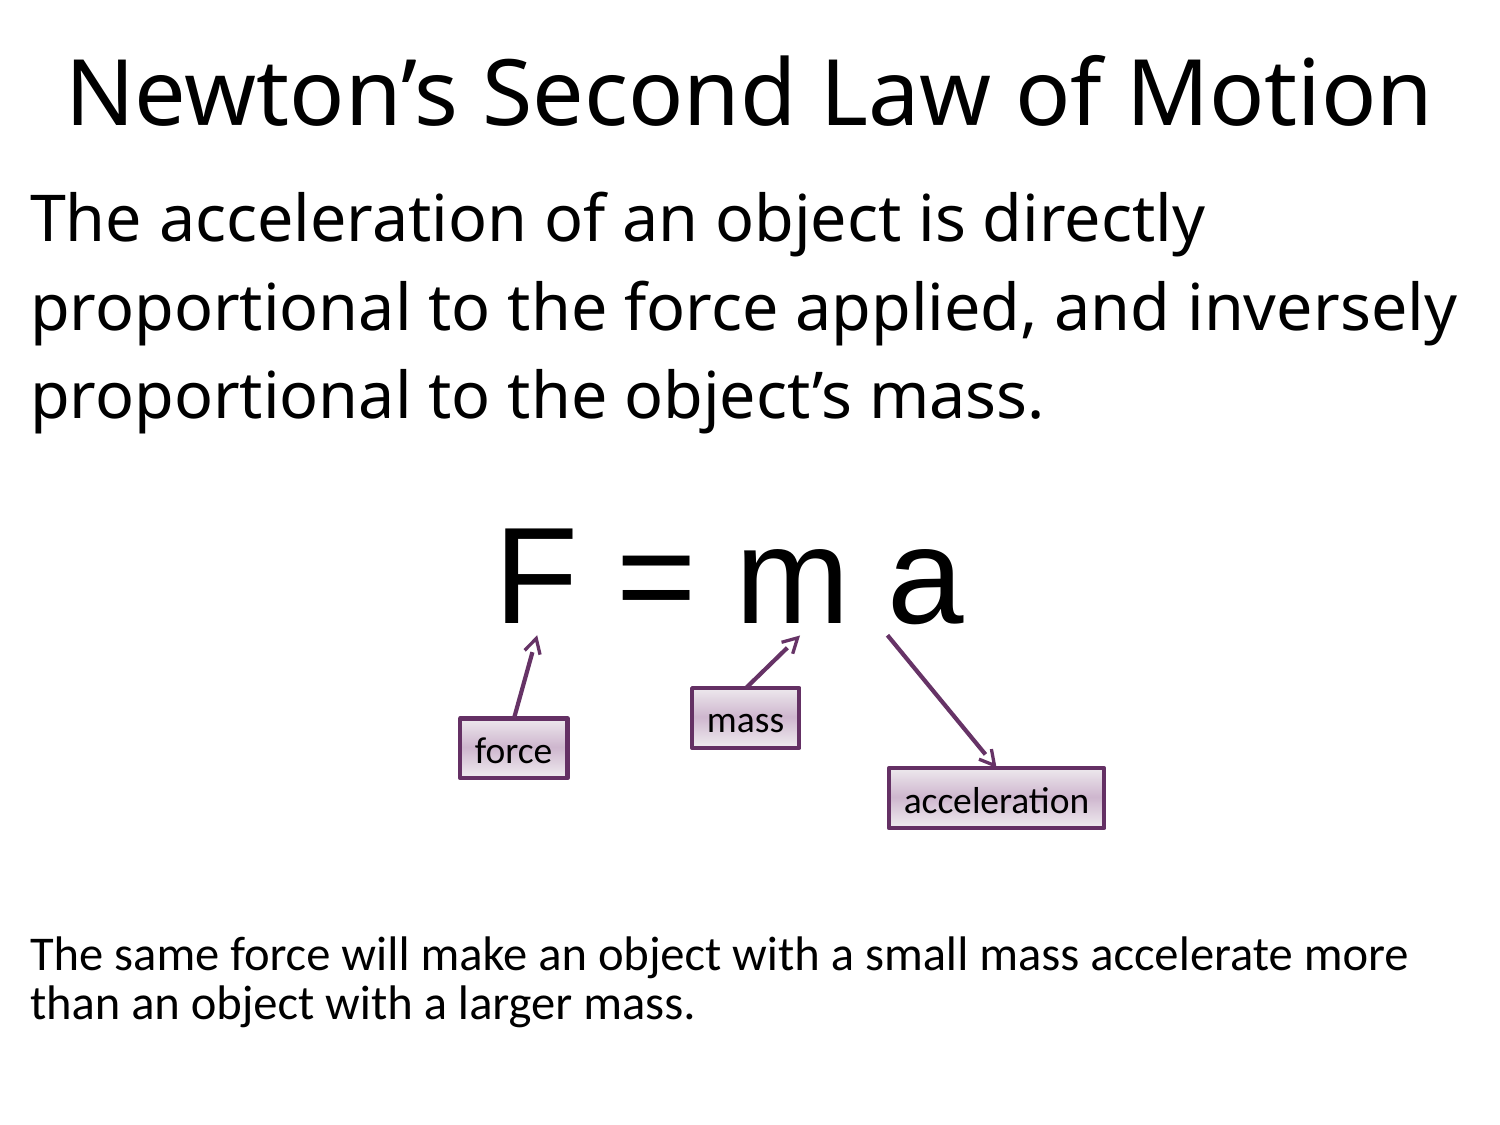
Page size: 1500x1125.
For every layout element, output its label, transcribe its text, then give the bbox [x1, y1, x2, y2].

title Newton’s Second Law of Motion [30, 36, 1471, 144]
text_box mass [692, 688, 800, 748]
text_box force [460, 718, 568, 779]
text_box F = m a [480, 491, 1261, 661]
list The acceleration of an object is directly proportional to the force applied, and inversely proportional to the object’s mass. The same force will make an object with a small mass accelerate more than an object with a larger mass. [30, 172, 1471, 1036]
text_box acceleration [888, 768, 1105, 829]
